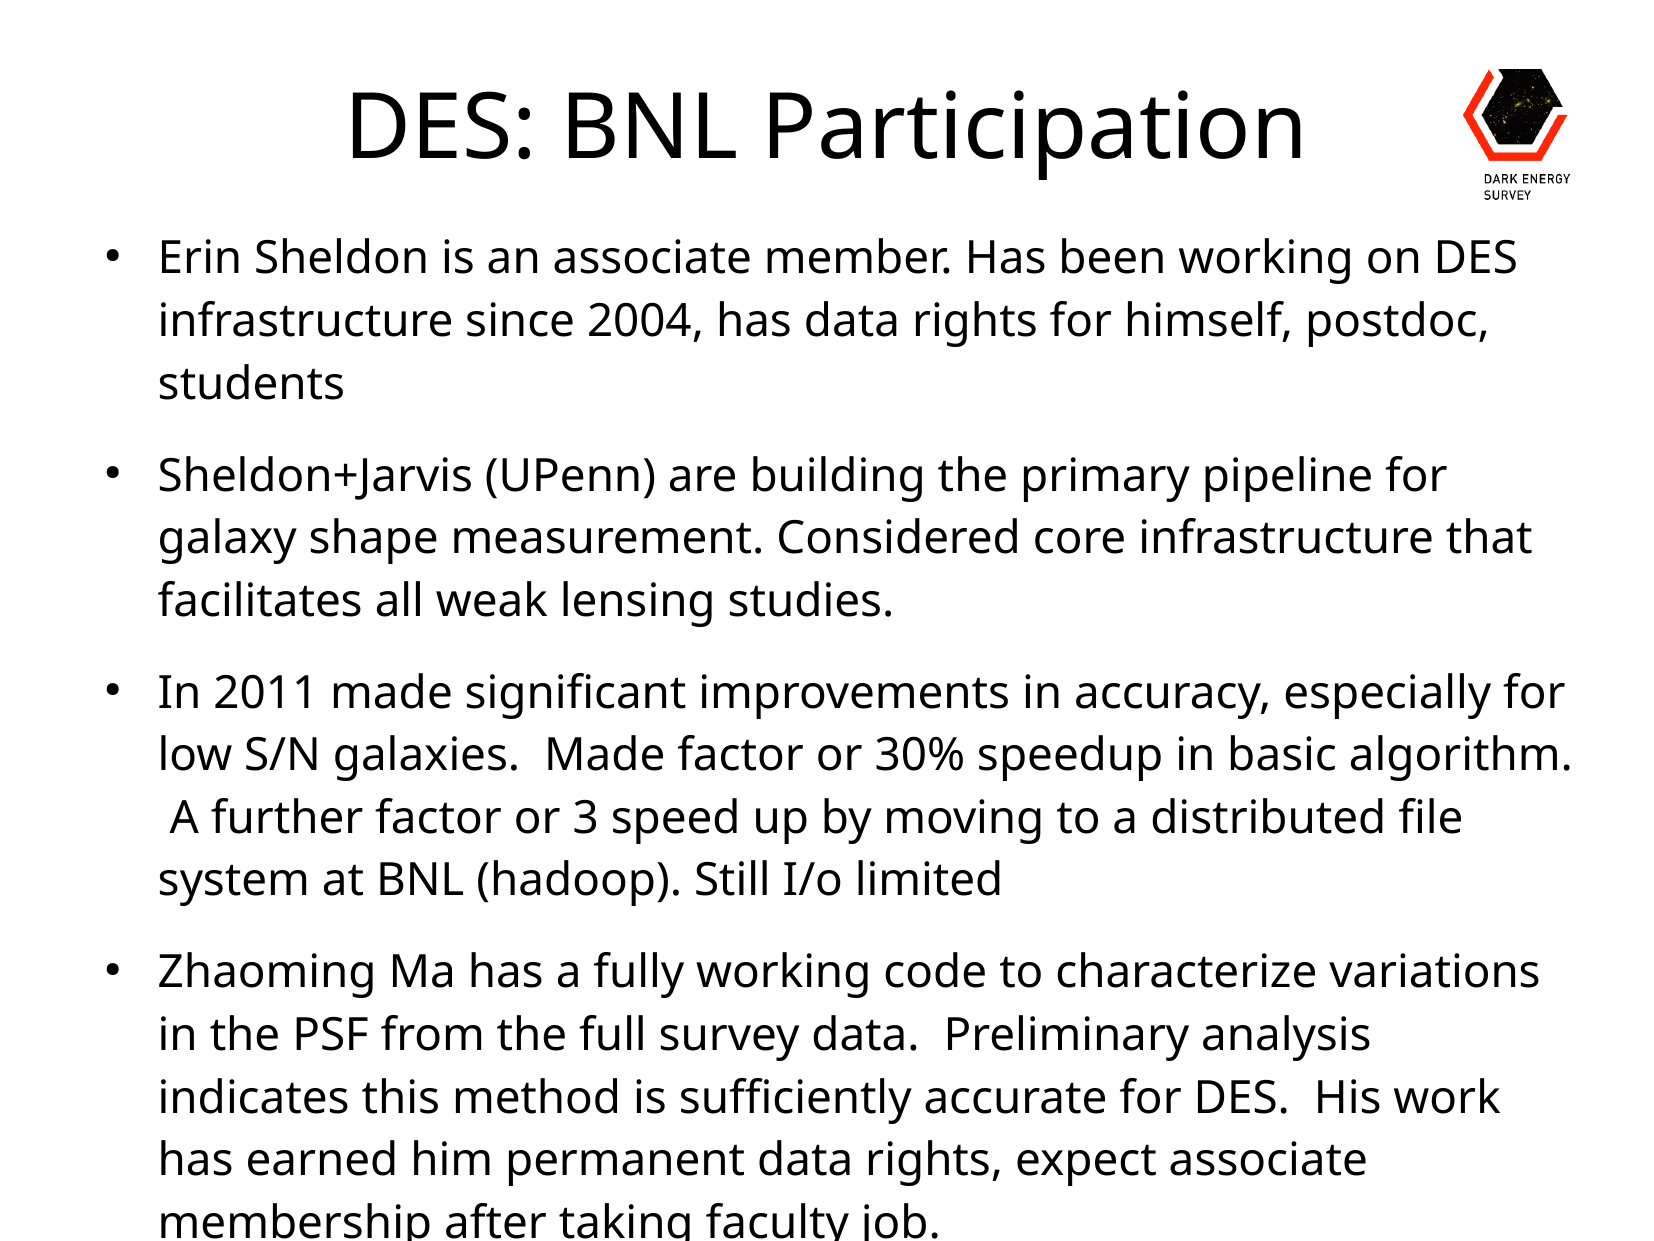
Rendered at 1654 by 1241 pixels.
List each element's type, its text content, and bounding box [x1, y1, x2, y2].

picture [1425, 37, 1613, 226]
list Erin Sheldon is an associate member. Has been working on DES infrastructure since 2004, has data rights for himself, postdoc, students Sheldon+Jarvis (UPenn) are building the primary pipeline for galaxy shape measurement. Considered core infrastructure that facilitates all weak lensing studies. In 2011 made significant improvements in accuracy, especially for low S/N galaxies. Made factor or 30% speedup in basic algorithm. A further factor or 3 speed up by moving to a distributed file system at BNL (hadoop). Still I/o limited Zhaoming Ma has a fully working code to characterize variations in the PSF from the full survey data. Preliminary analysis indicates this method is sufficiently accurate for DES. His work has earned him permanent data rights, expect associate membership after taking faculty job. [86, 225, 1576, 1180]
title DES: BNL Participation [82, 27, 1571, 220]
